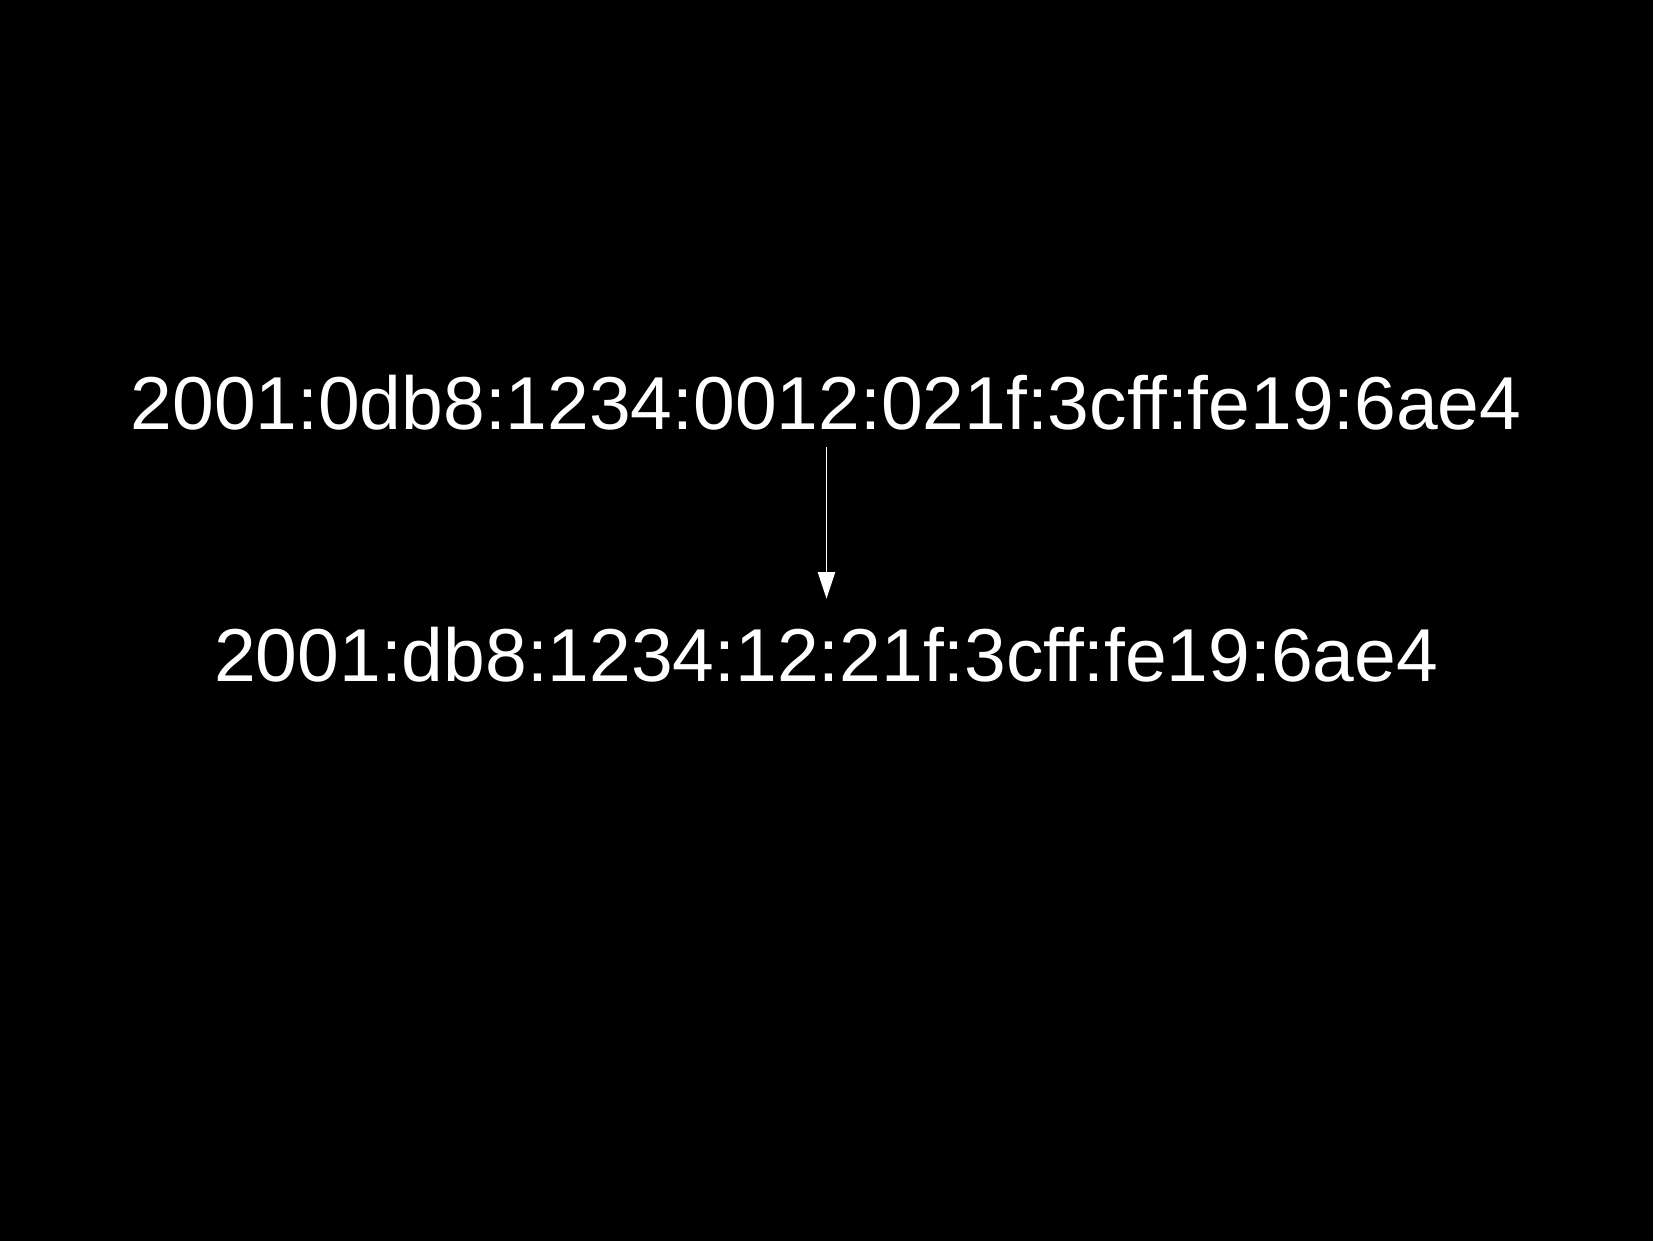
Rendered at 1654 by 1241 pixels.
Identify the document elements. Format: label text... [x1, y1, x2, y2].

subtitle 2001:0db8:1234:0012:021f:3cff:fe19:6ae4 2001:db8:1234:12:21f:3cff:fe19:6ae4 [82, 49, 1571, 1010]
